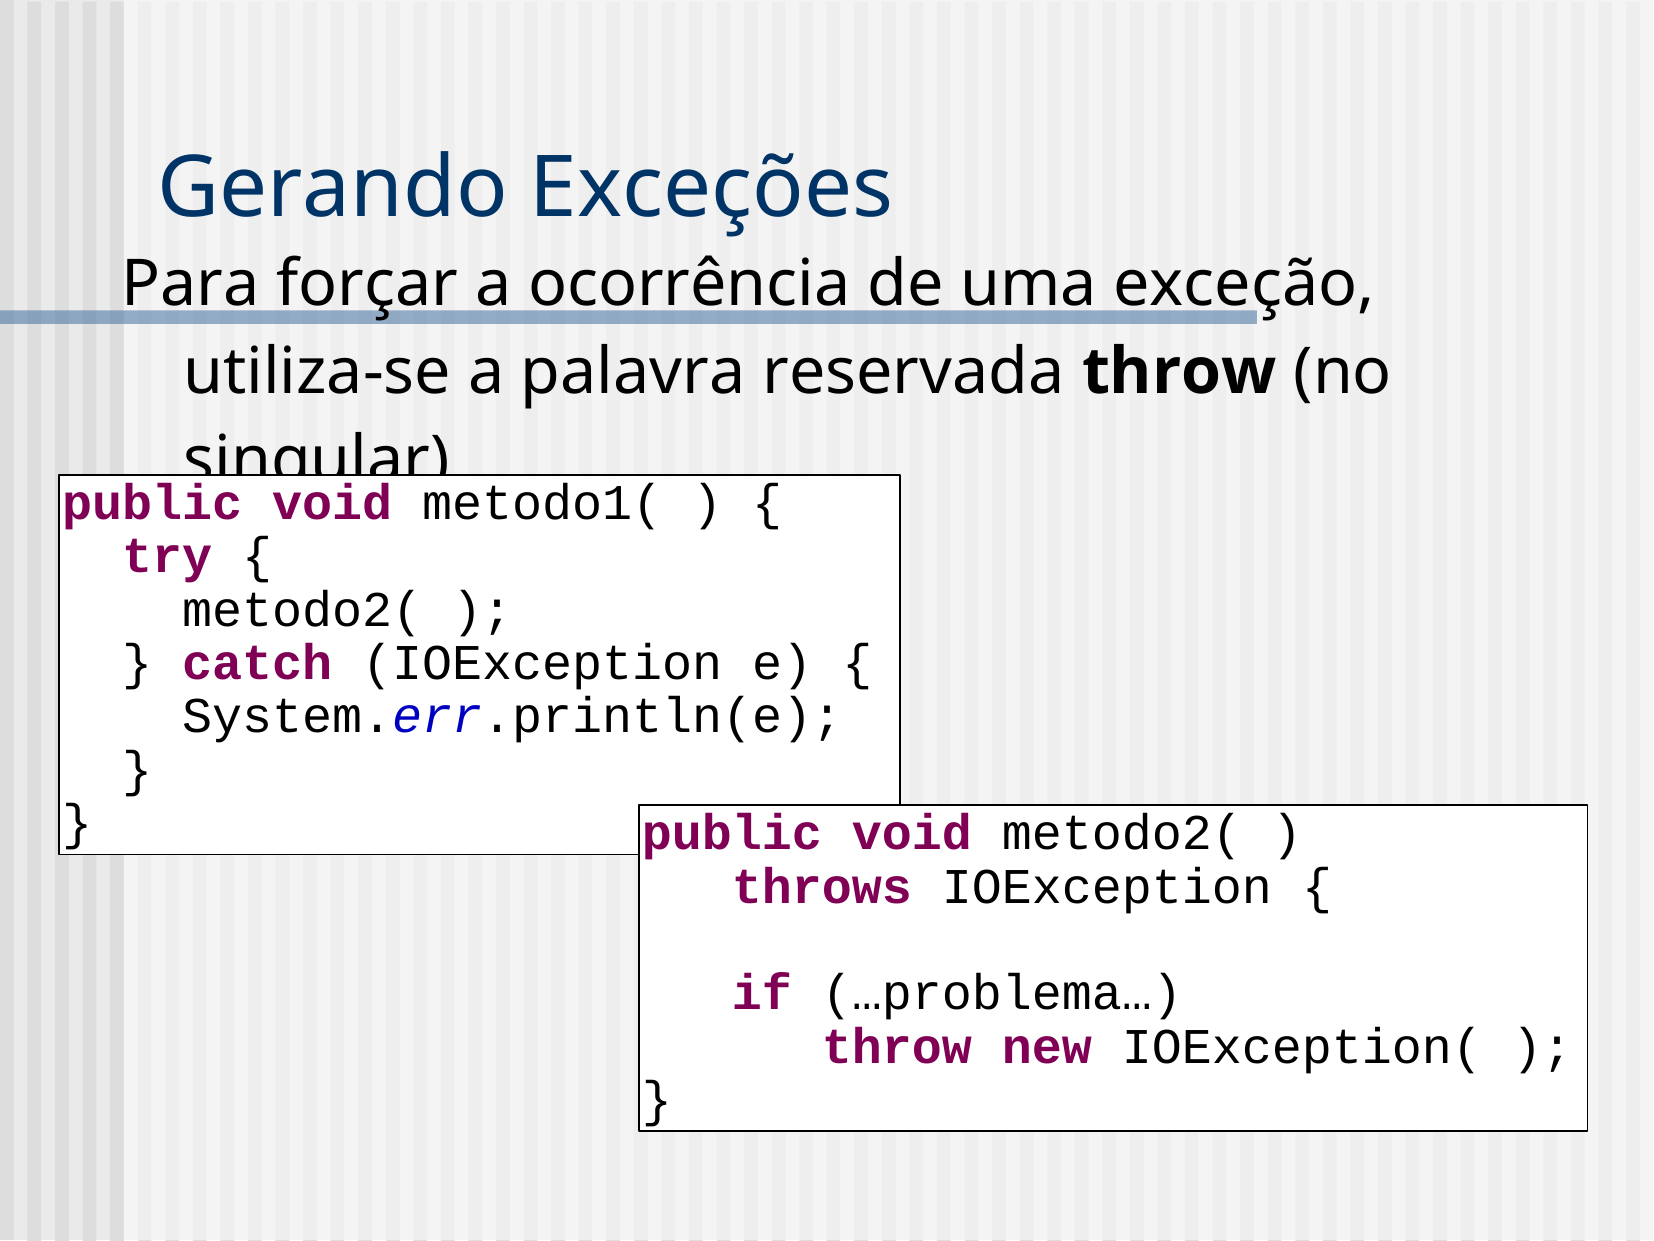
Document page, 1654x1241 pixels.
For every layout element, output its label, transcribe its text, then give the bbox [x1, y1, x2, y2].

text_box public void metodo2( ) throws IOException { if (…problema…) throw new IOException( ); } [638, 805, 1588, 1132]
title Gerando Exceções [157, 131, 1635, 235]
text_box public void metodo1( ) { try { metodo2( ); } catch (IOException e) { System.err.println(e); } } [59, 474, 900, 855]
list Para forçar a ocorrência de uma exceção, utiliza-se a palavra reservada throw (no singular) [121, 236, 1561, 470]
